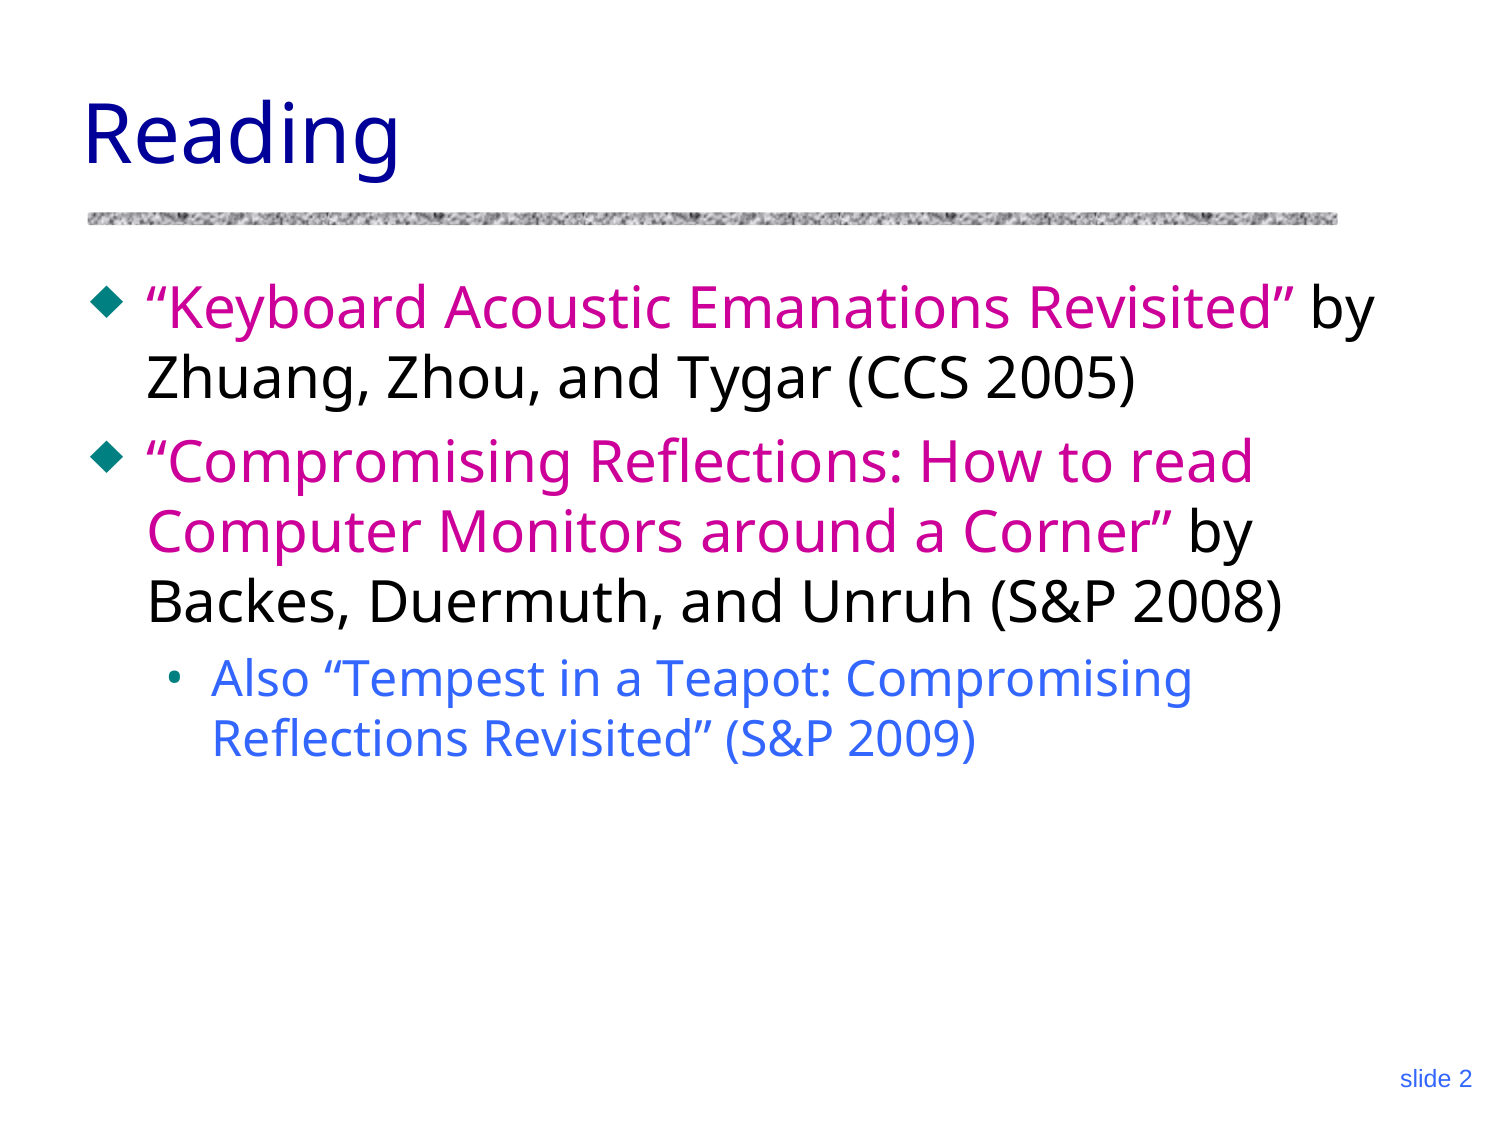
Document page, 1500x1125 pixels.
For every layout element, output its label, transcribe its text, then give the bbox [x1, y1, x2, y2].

picture [87, 212, 1338, 226]
text_box slide <number> [1174, 1025, 1488, 1101]
list “Keyboard Acoustic Emanations Revisited” by Zhuang, Zhou, and Tygar (CCS 2005) “Compromising Reflections: How to read Computer Monitors around a Corner” by Backes, Duermuth, and Unruh (S&P 2008) Also “Tempest in a Teapot: Compromising Reflections Revisited” (S&P 2009) [74, 262, 1417, 1075]
title Reading [66, 37, 1438, 188]
